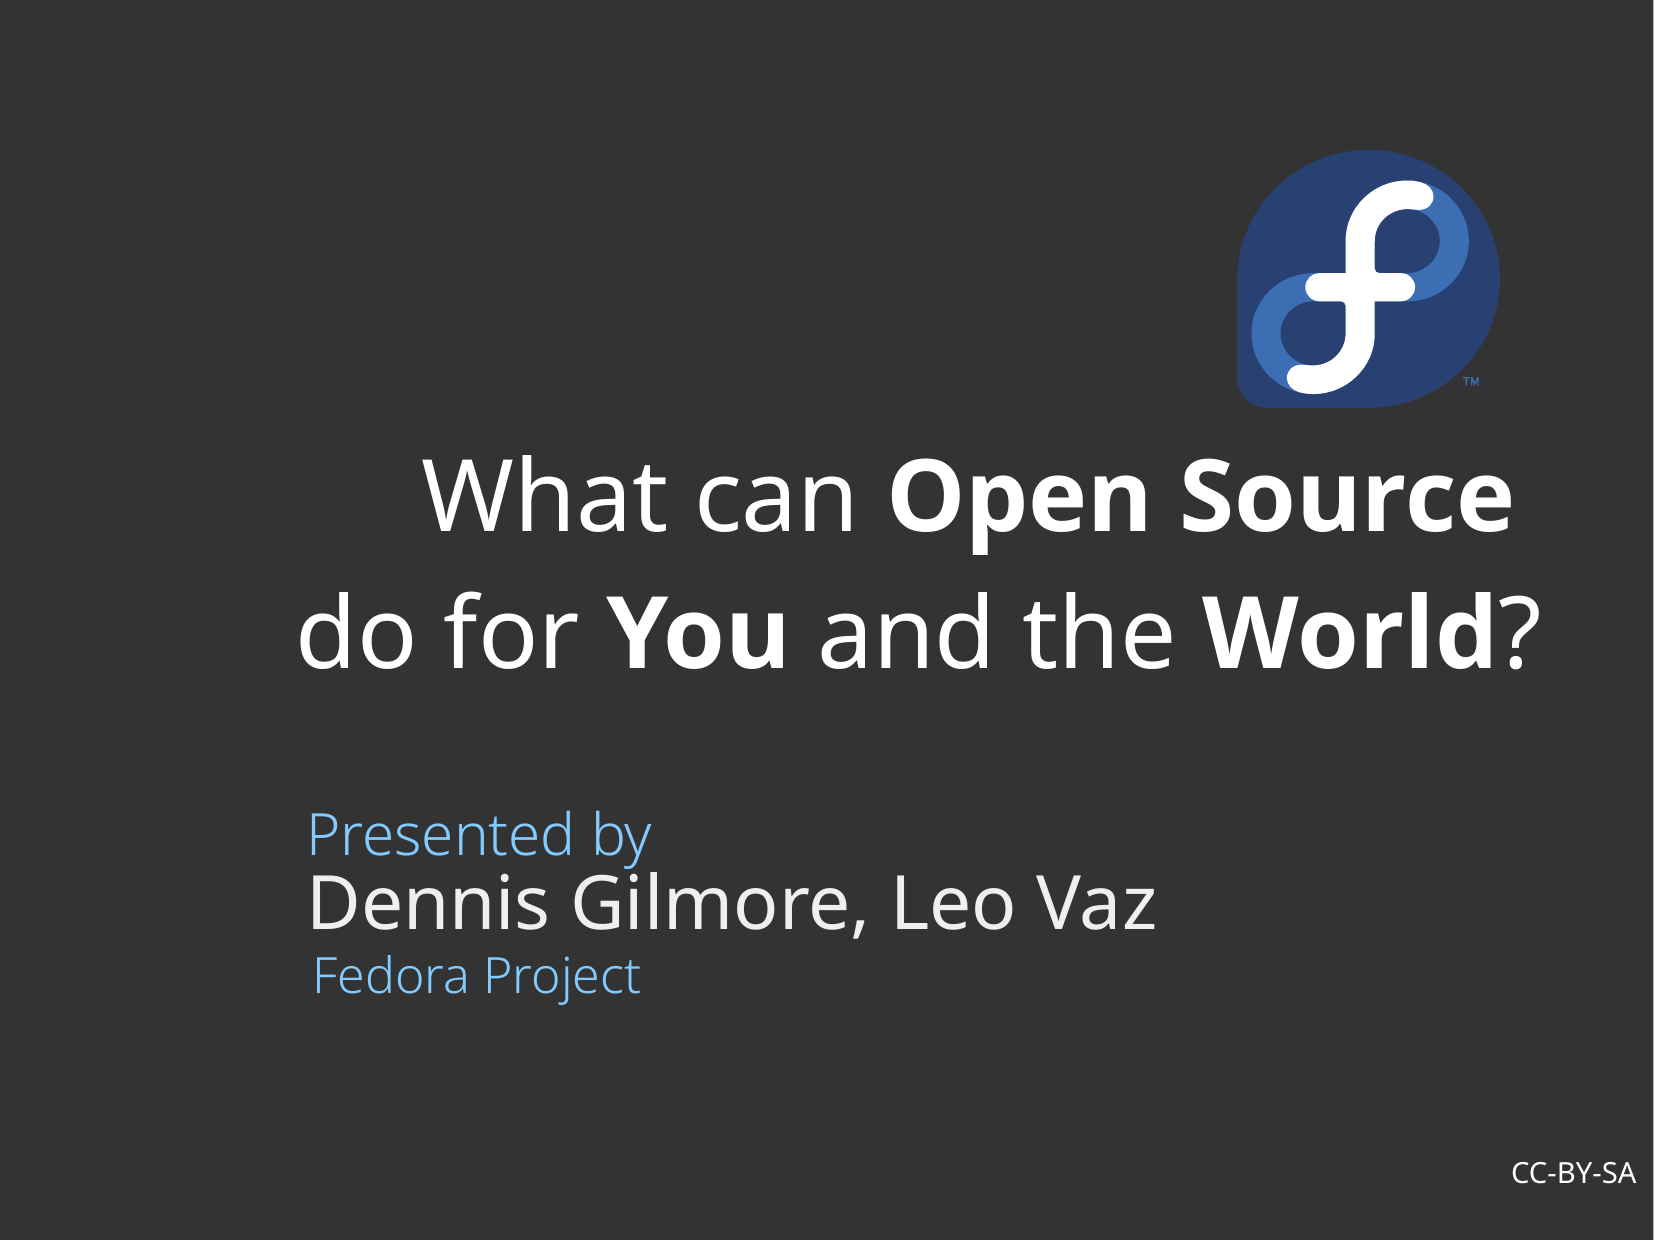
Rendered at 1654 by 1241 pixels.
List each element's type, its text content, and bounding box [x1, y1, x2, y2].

text_box What can Open Source do for You and the World? [120, 417, 1557, 676]
text_box Fedora Project [297, 933, 801, 1010]
text_box CC-BY-SA [36, 1144, 1652, 1240]
text_box Dennis Gilmore, Leo Vaz [291, 841, 1595, 949]
text_box Presented by [291, 785, 696, 872]
picture [1237, 149, 1500, 408]
